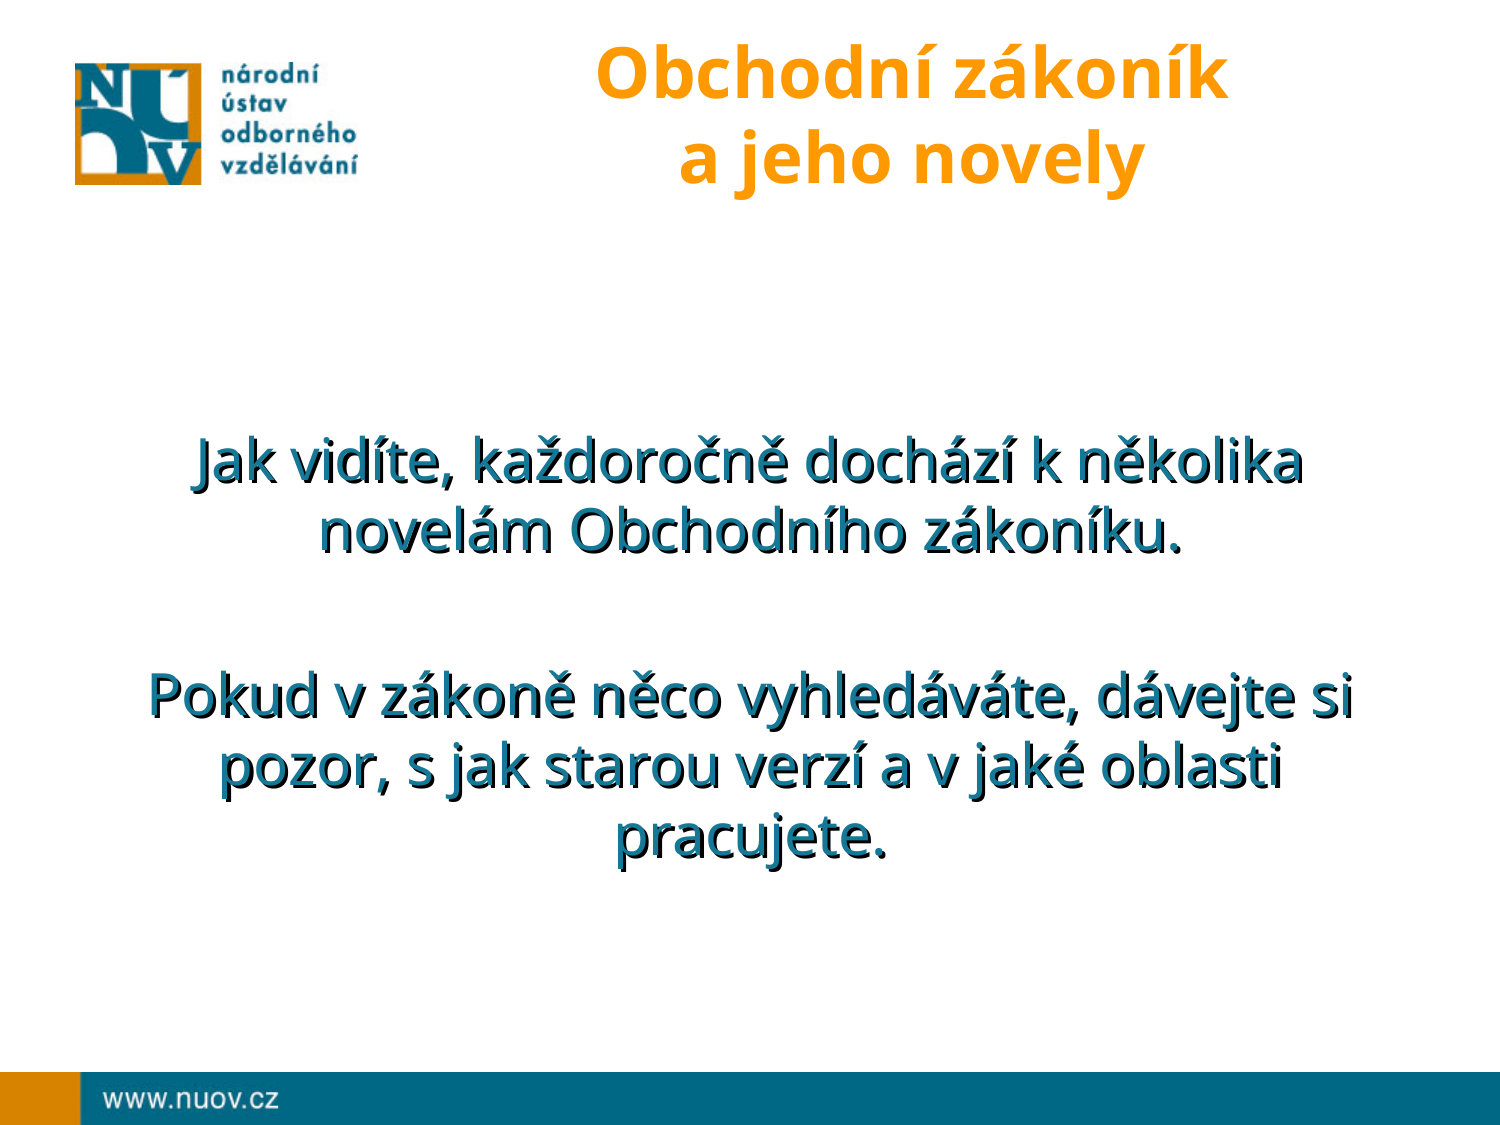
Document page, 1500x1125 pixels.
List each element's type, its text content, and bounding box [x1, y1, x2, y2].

text_box [0, 1072, 1500, 1125]
title Obchodní zákoník a jeho novely [399, 20, 1425, 205]
text_box Jak vidíte, každoročně dochází k několika novelám Obchodního zákoníku. Pokud v zákoně něco vyhledáváte, dávejte si pozor, s jak starou verzí a v jaké oblasti pracujete. [106, 414, 1394, 876]
text_box [75, 62, 358, 185]
